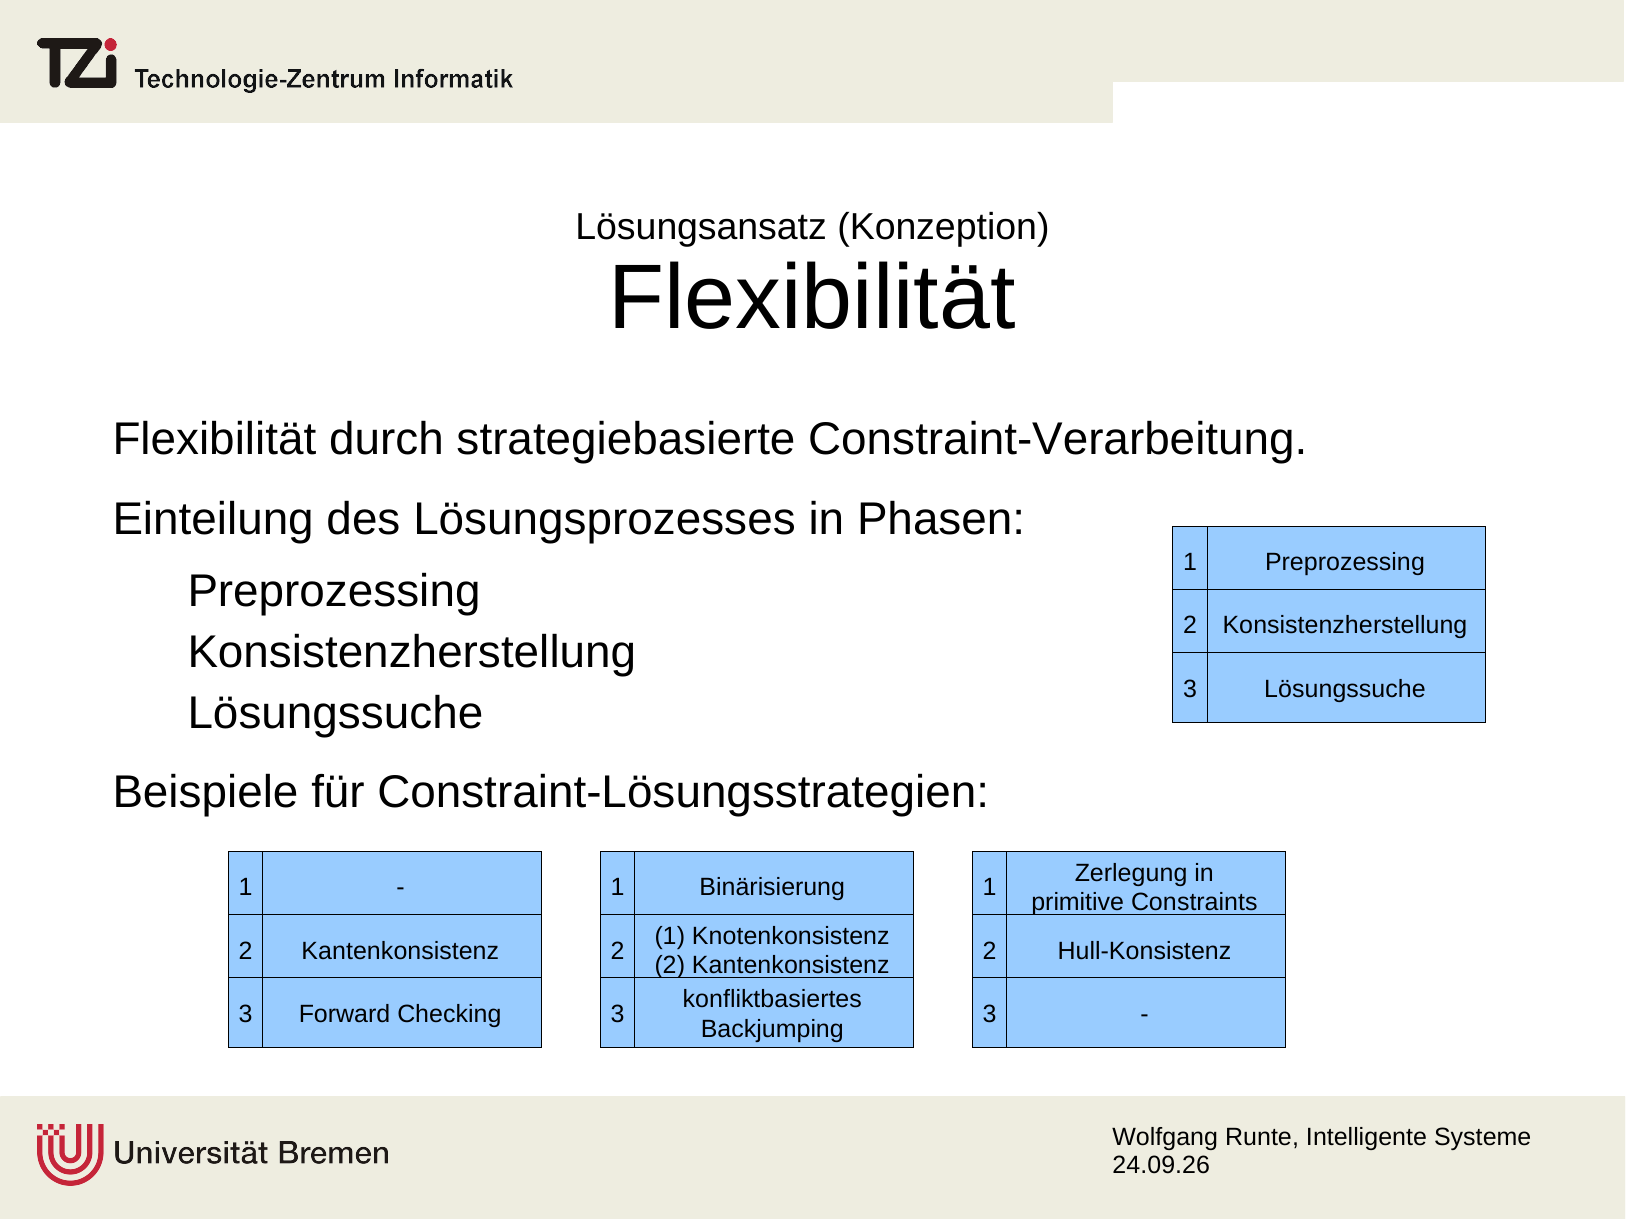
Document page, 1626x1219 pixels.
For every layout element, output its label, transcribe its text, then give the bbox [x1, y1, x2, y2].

text_box Lösungssuche [1208, 652, 1486, 723]
text_box Preprozessing [1208, 526, 1486, 589]
text_box 3 [228, 977, 263, 1048]
text_box Binärisierung [635, 851, 914, 914]
text_box - [263, 851, 542, 914]
text_box 1 [228, 851, 263, 914]
text_box 2 [1172, 589, 1208, 652]
text_box 1 [1172, 526, 1208, 589]
text_box konfliktbasiertes Backjumping [635, 977, 914, 1048]
text_box (1) Knotenkonsistenz (2) Kantenkonsistenz [635, 914, 914, 977]
picture [37, 38, 513, 93]
text_box Hull-Konsistenz [1007, 914, 1286, 977]
text_box 2 [600, 914, 635, 977]
text_box 3 [972, 977, 1007, 1048]
text_box - [1007, 977, 1286, 1048]
text_box 3 [1172, 652, 1208, 723]
text_box 2 [972, 914, 1007, 977]
text_box Forward Checking [263, 977, 542, 1048]
text_box 1 [600, 851, 635, 914]
title Lösungsansatz (Konzeption) Flexibilität [112, 162, 1513, 393]
text_box 2 [228, 914, 263, 977]
text_box 3 [600, 977, 635, 1048]
list Flexibilität durch strategiebasierte Constraint-Verarbeitung. Einteilung des Lösungsprozesses in Phasen: Preprozessing Konsistenzherstellung Lösungssuche Beispiele für Constraint-Lösungsstrategien: [112, 414, 1513, 1070]
text_box Kantenkonsistenz [263, 914, 542, 977]
text_box Konsistenzherstellung [1208, 589, 1486, 652]
text_box Zerlegung in primitive Constraints [1007, 851, 1286, 914]
text_box 1 [972, 851, 1007, 914]
picture [37, 1124, 388, 1186]
